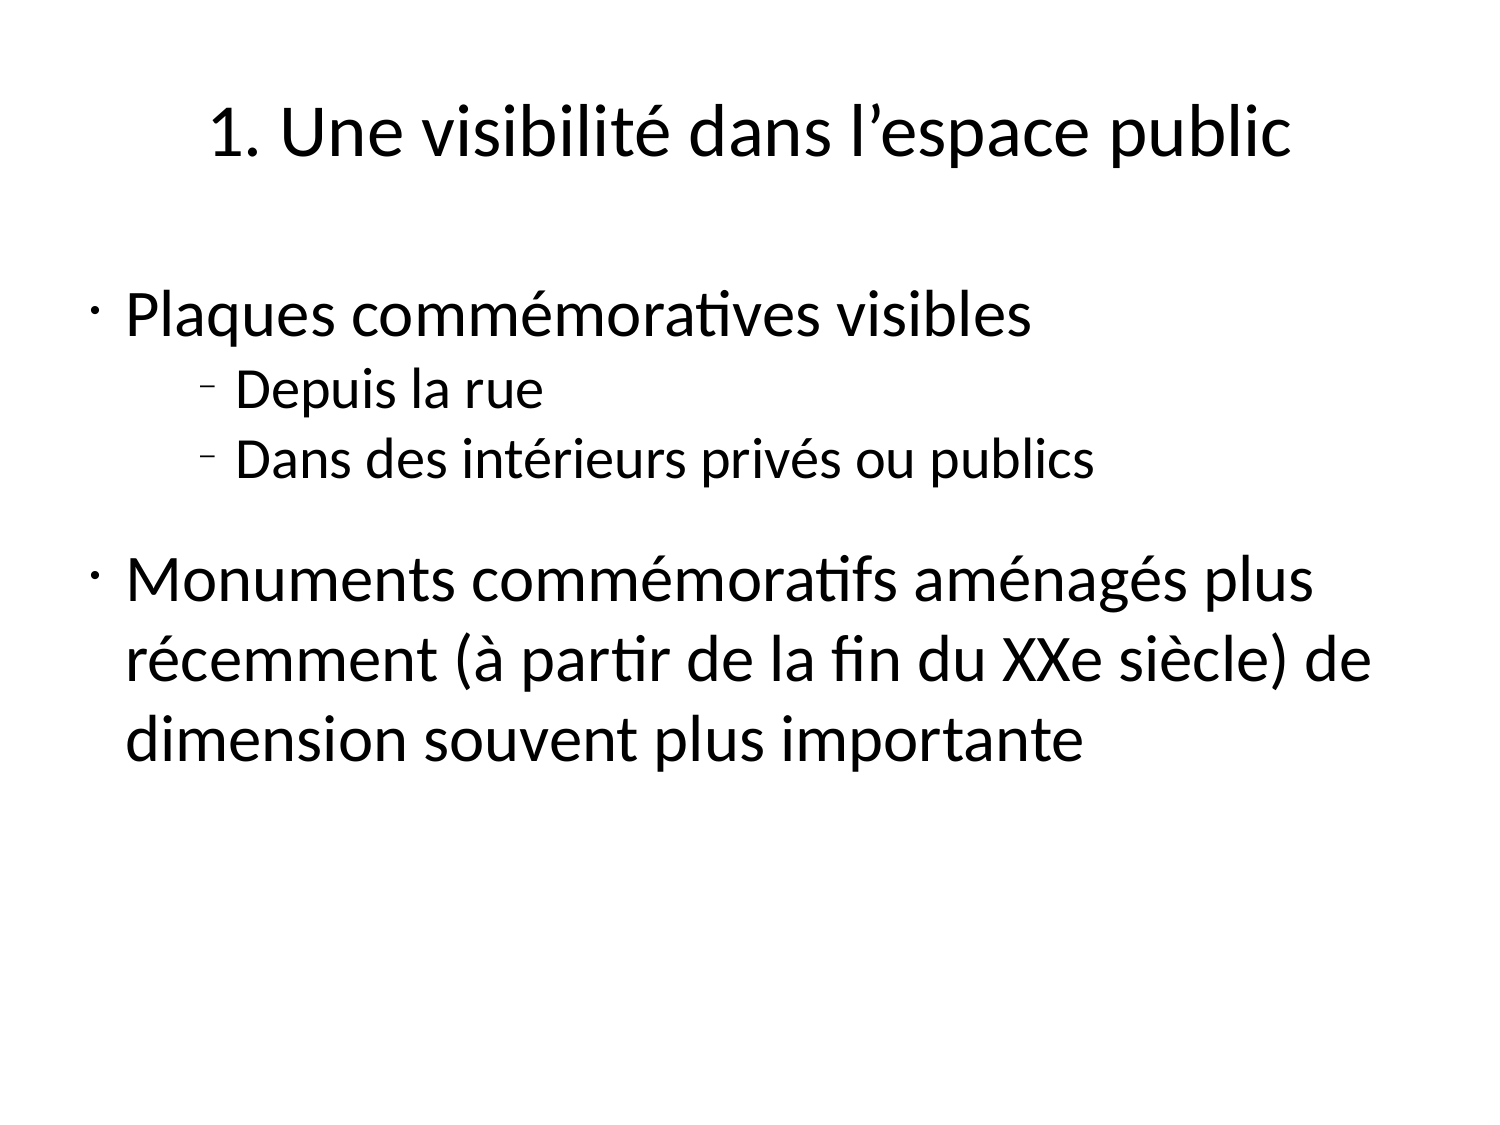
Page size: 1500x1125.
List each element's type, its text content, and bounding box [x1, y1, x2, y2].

text_box 1. Une visibilité dans l’espace public [75, 45, 1425, 208]
text_box Plaques commémoratives visibles Depuis la rue Dans des intérieurs privés ou publics Monuments commémoratifs aménagés plus récemment (à partir de la fin du XXe siècle) de dimension souvent plus importante [75, 262, 1425, 1005]
